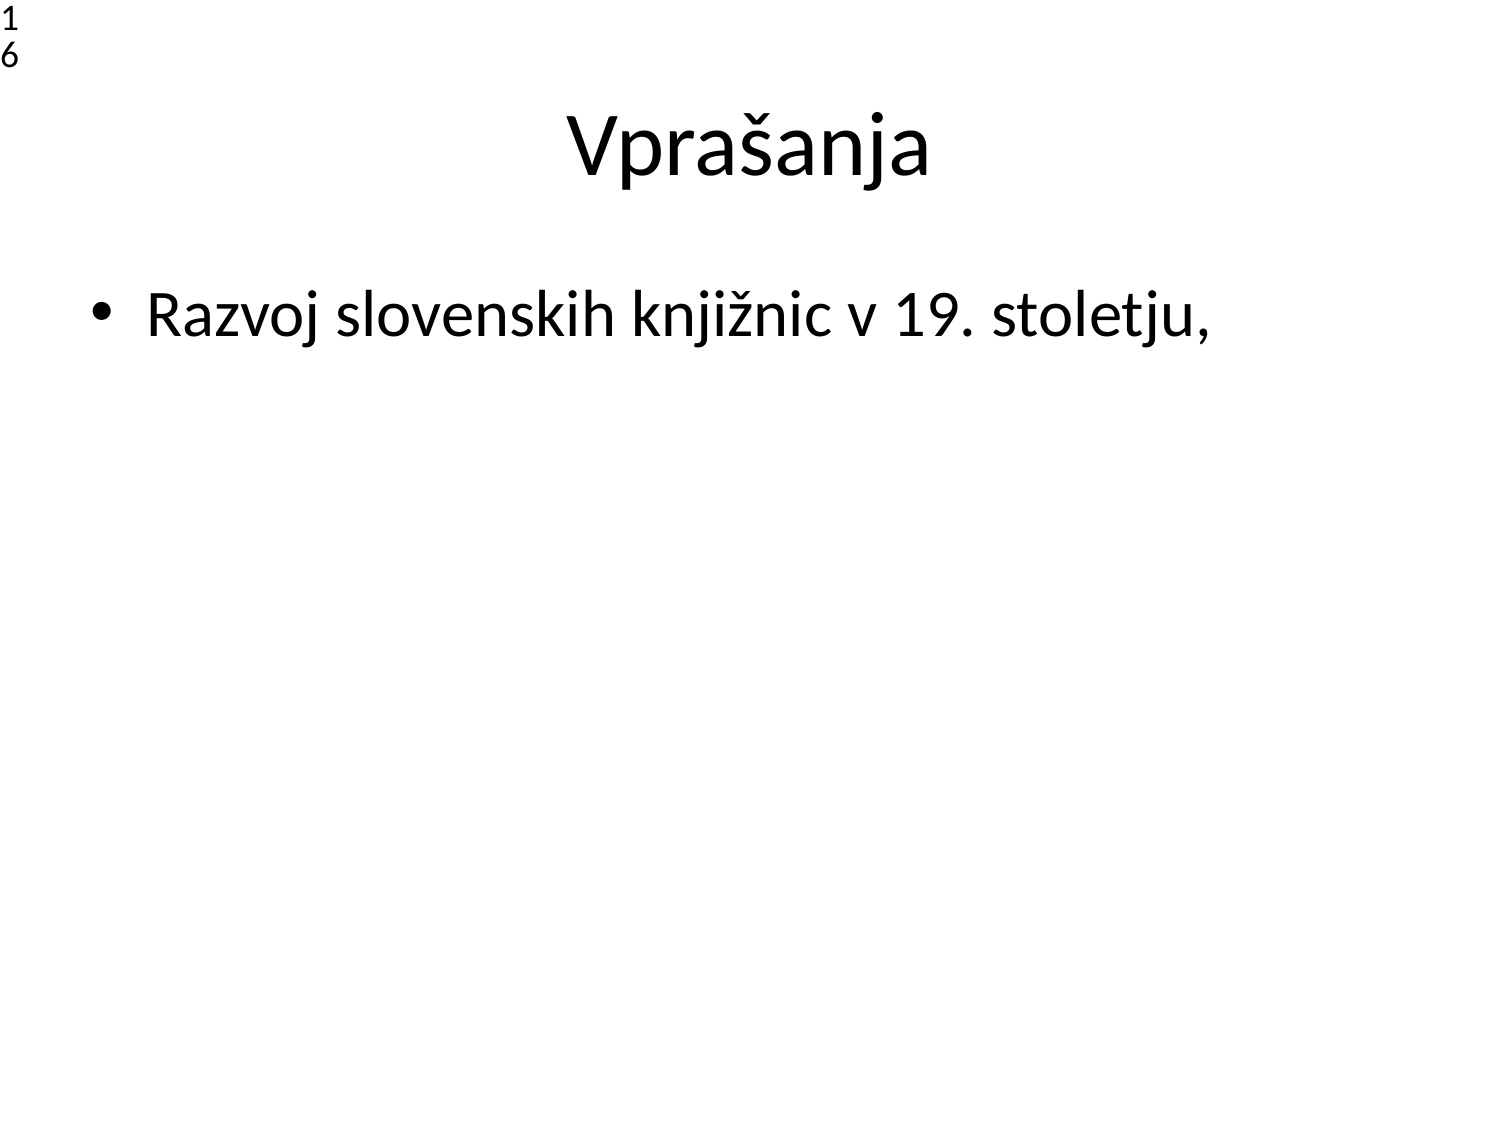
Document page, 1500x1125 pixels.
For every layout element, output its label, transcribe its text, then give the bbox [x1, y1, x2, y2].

title Vprašanja [75, 45, 1425, 233]
list Razvoj slovenskih knjižnic v 19. stoletju, [75, 262, 1425, 1005]
